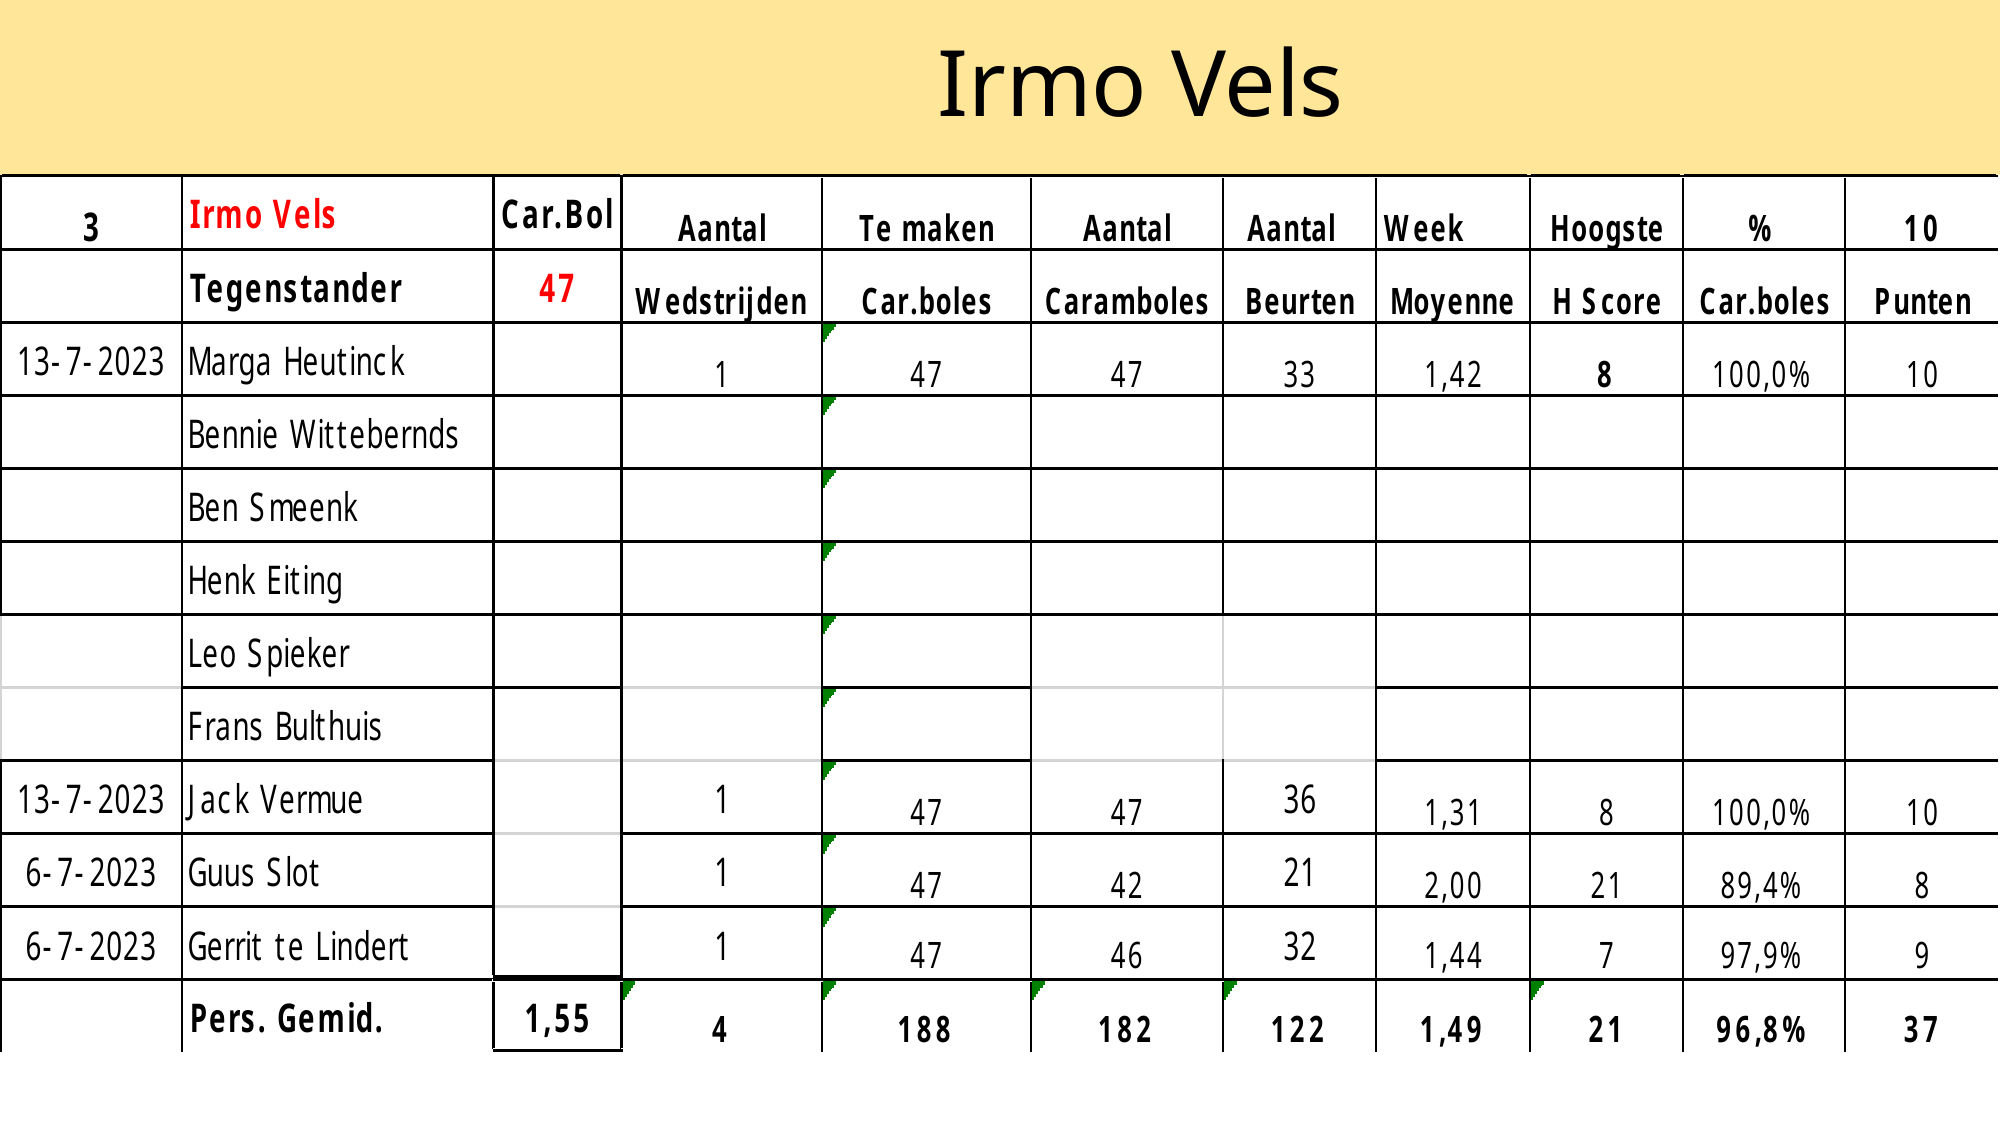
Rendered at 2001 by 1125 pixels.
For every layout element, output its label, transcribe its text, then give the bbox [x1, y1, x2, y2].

picture [0, 174, 2000, 1055]
title Irmo Vels [0, 0, 2000, 174]
